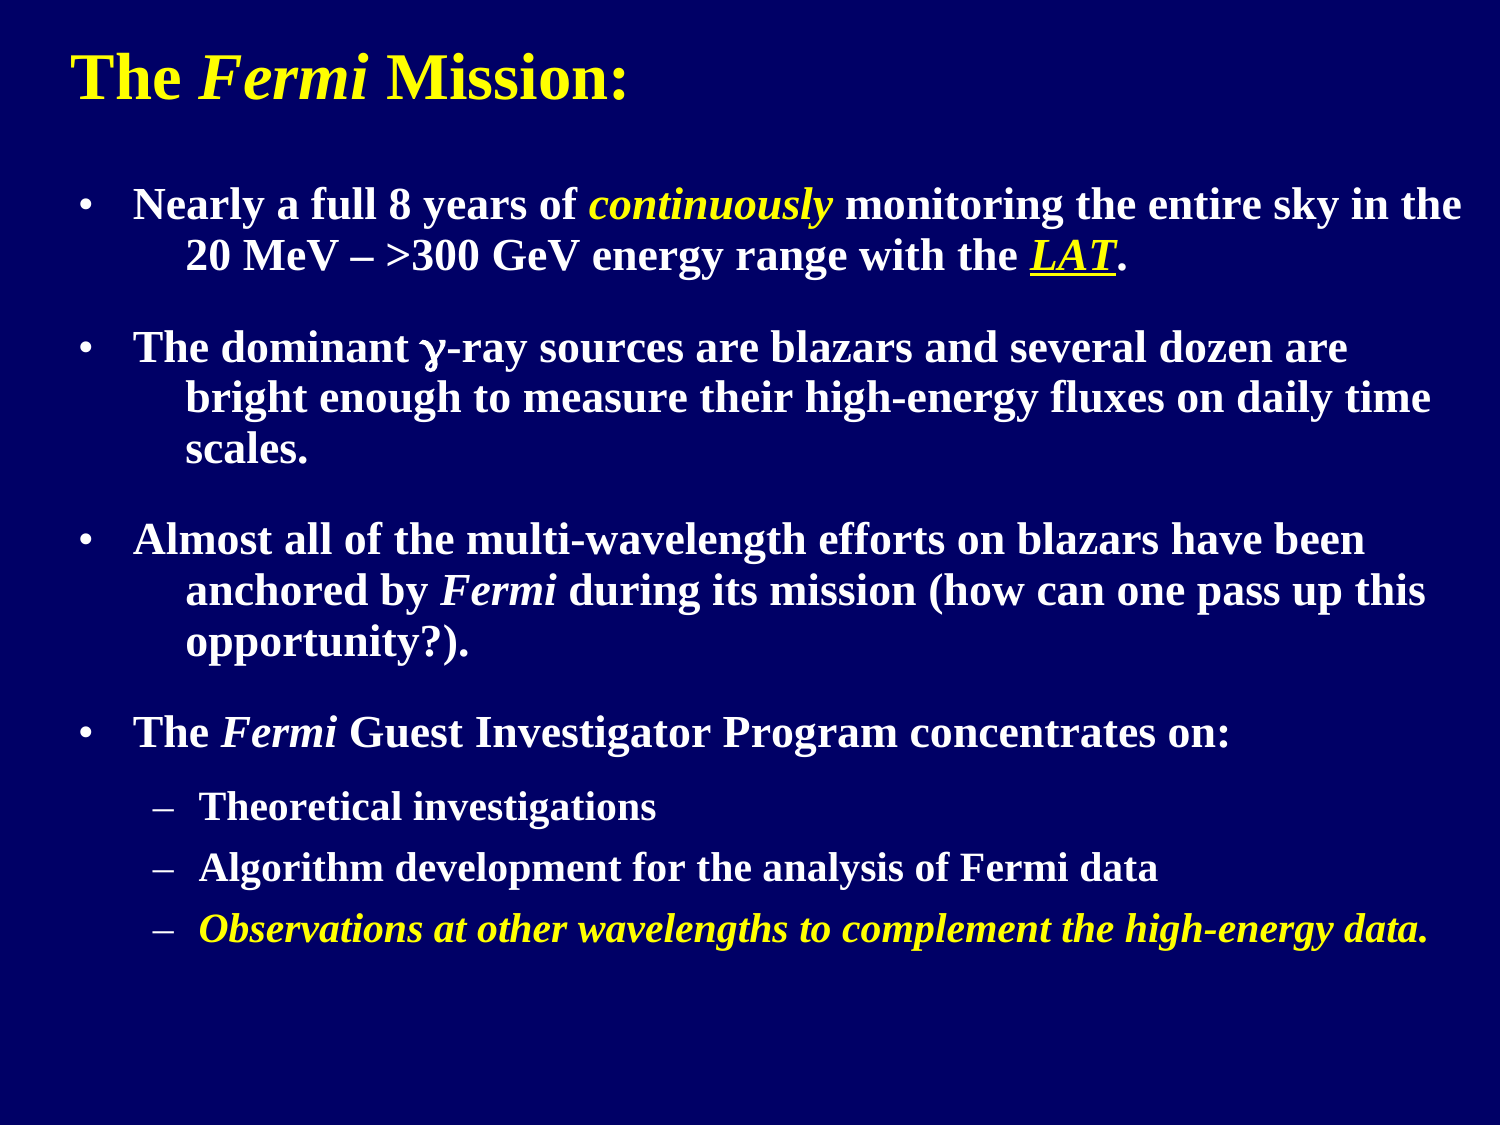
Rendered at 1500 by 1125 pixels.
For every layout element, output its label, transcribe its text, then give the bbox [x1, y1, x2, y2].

list Nearly a full 8 years of continuously monitoring the entire sky in the 20 MeV – >300 GeV energy range with the LAT. The dominant -ray sources are blazars and several dozen are bright enough to measure their high-energy fluxes on daily time scales. Almost all of the multi-wavelength efforts on blazars have been anchored by Fermi during its mission (how can one pass up this opportunity?). The Fermi Guest Investigator Program concentrates on: Theoretical investigations Algorithm development for the analysis of Fermi data Observations at other wavelengths to complement the high-energy data. [75, 83, 1463, 1095]
title The Fermi Mission: [70, 0, 1196, 180]
